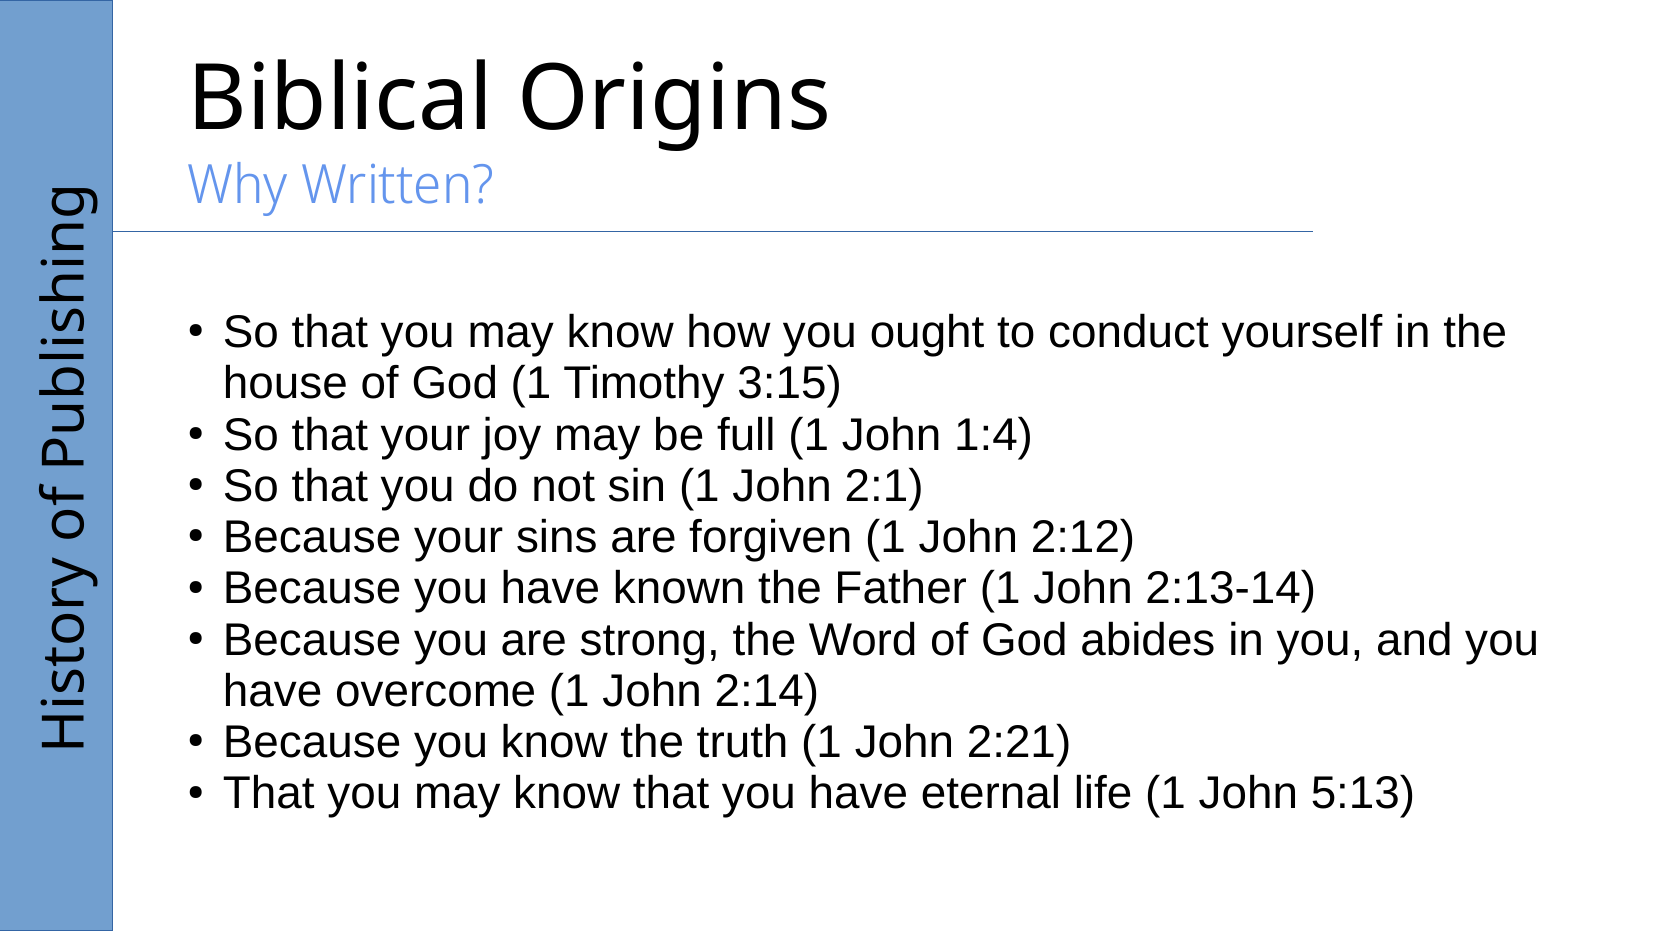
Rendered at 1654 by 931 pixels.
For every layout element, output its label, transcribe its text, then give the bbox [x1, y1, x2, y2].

subtitle So that you may know how you ought to conduct yourself in the house of God (1 Timothy 3:15) So that your joy may be full (1 John 1:4) So that you do not sin (1 John 2:1) Because your sins are forgiven (1 John 2:12) Because you have known the Father (1 John 2:13-14) Because you are strong, the Word of God abides in you, and you have overcome (1 John 2:14) Because you know the truth (1 John 2:21) That you may know that you have eternal life (1 John 5:13) [187, 306, 1571, 846]
title Biblical Origins [187, 33, 1571, 125]
title Why Written? [187, 125, 1571, 239]
text_box [0, 0, 113, 931]
text_box History of Publishing [13, 37, 105, 901]
